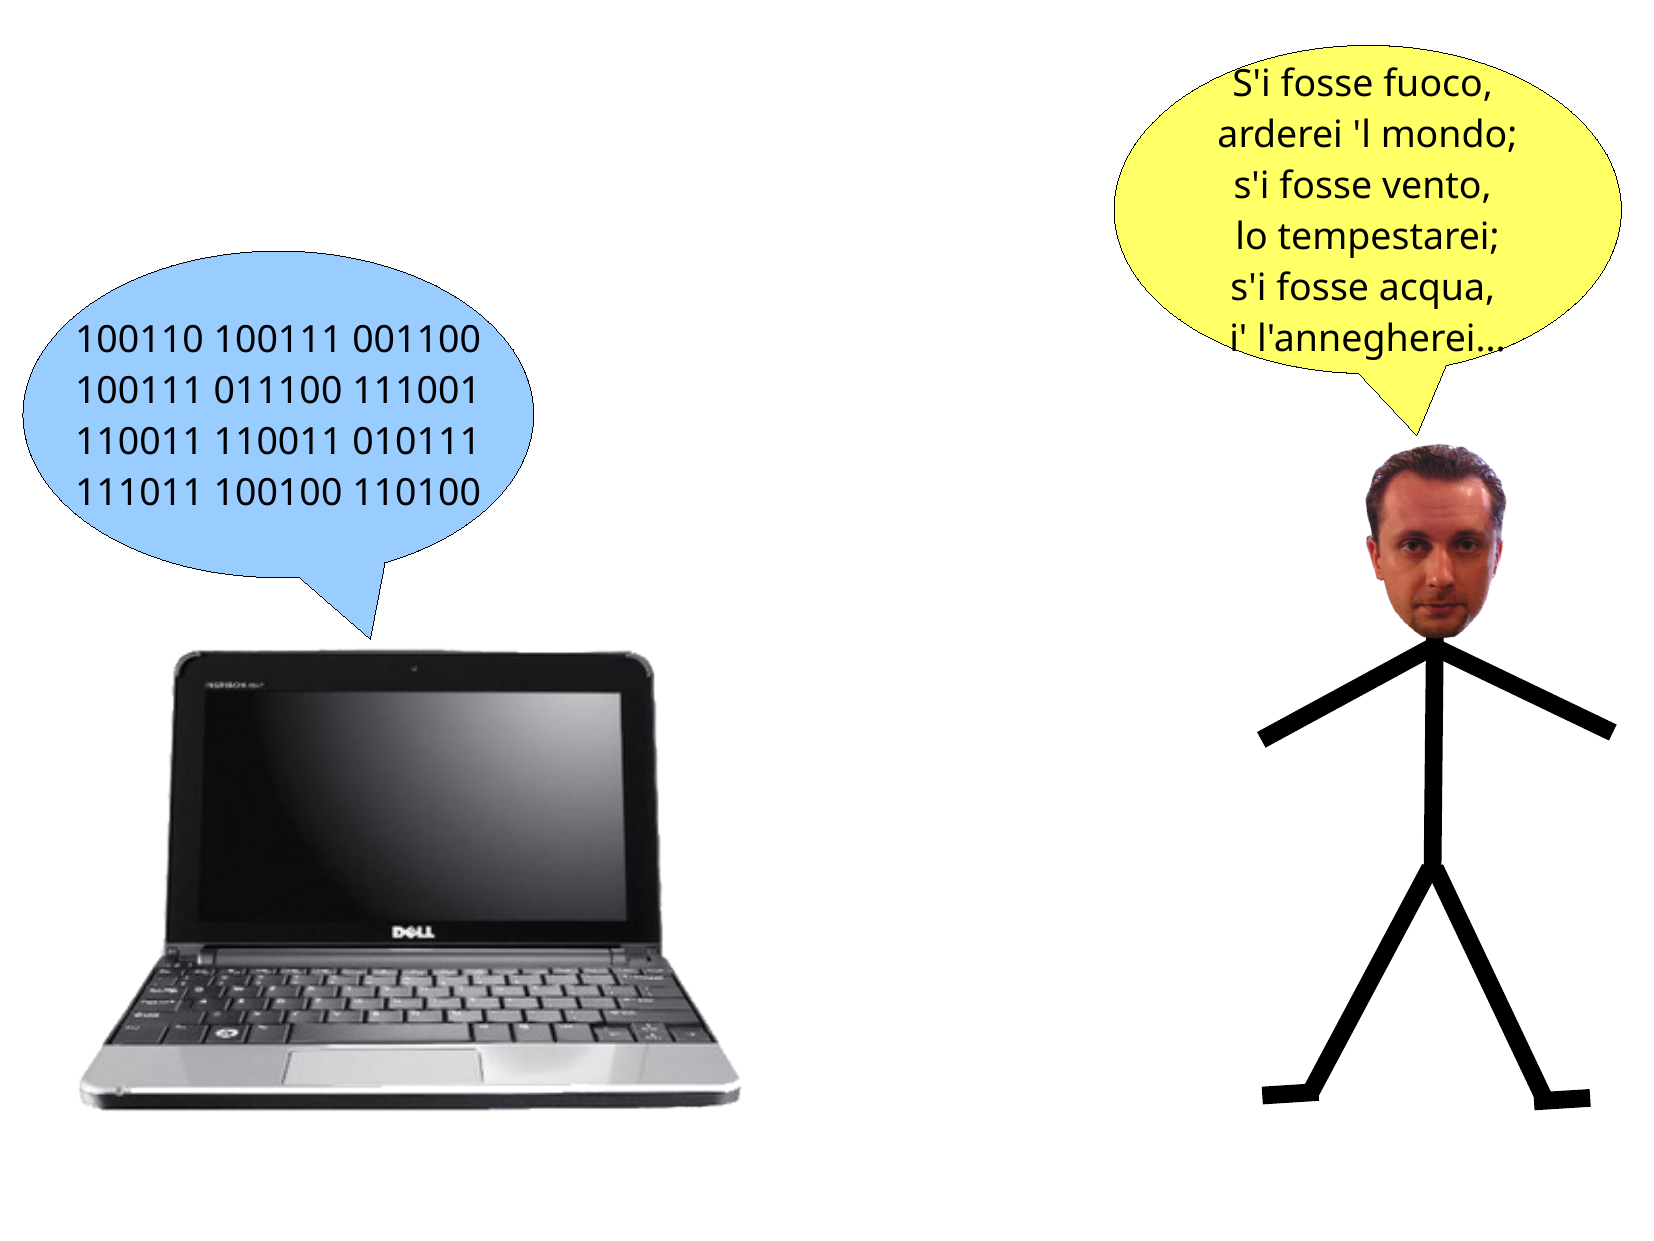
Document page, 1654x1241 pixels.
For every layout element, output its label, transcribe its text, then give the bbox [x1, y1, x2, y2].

picture [59, 634, 751, 1122]
text_box S'i fosse fuoco, arderei 'l mondo; s'i fosse vento, lo tempestarei; s'i fosse acqua, i' l'annegherei... [1114, 45, 1622, 436]
picture [1350, 439, 1518, 644]
text_box 100110 100111 001100 100111 011100 111001 110011 110011 010111 111011 100100 110100 [22, 251, 534, 640]
